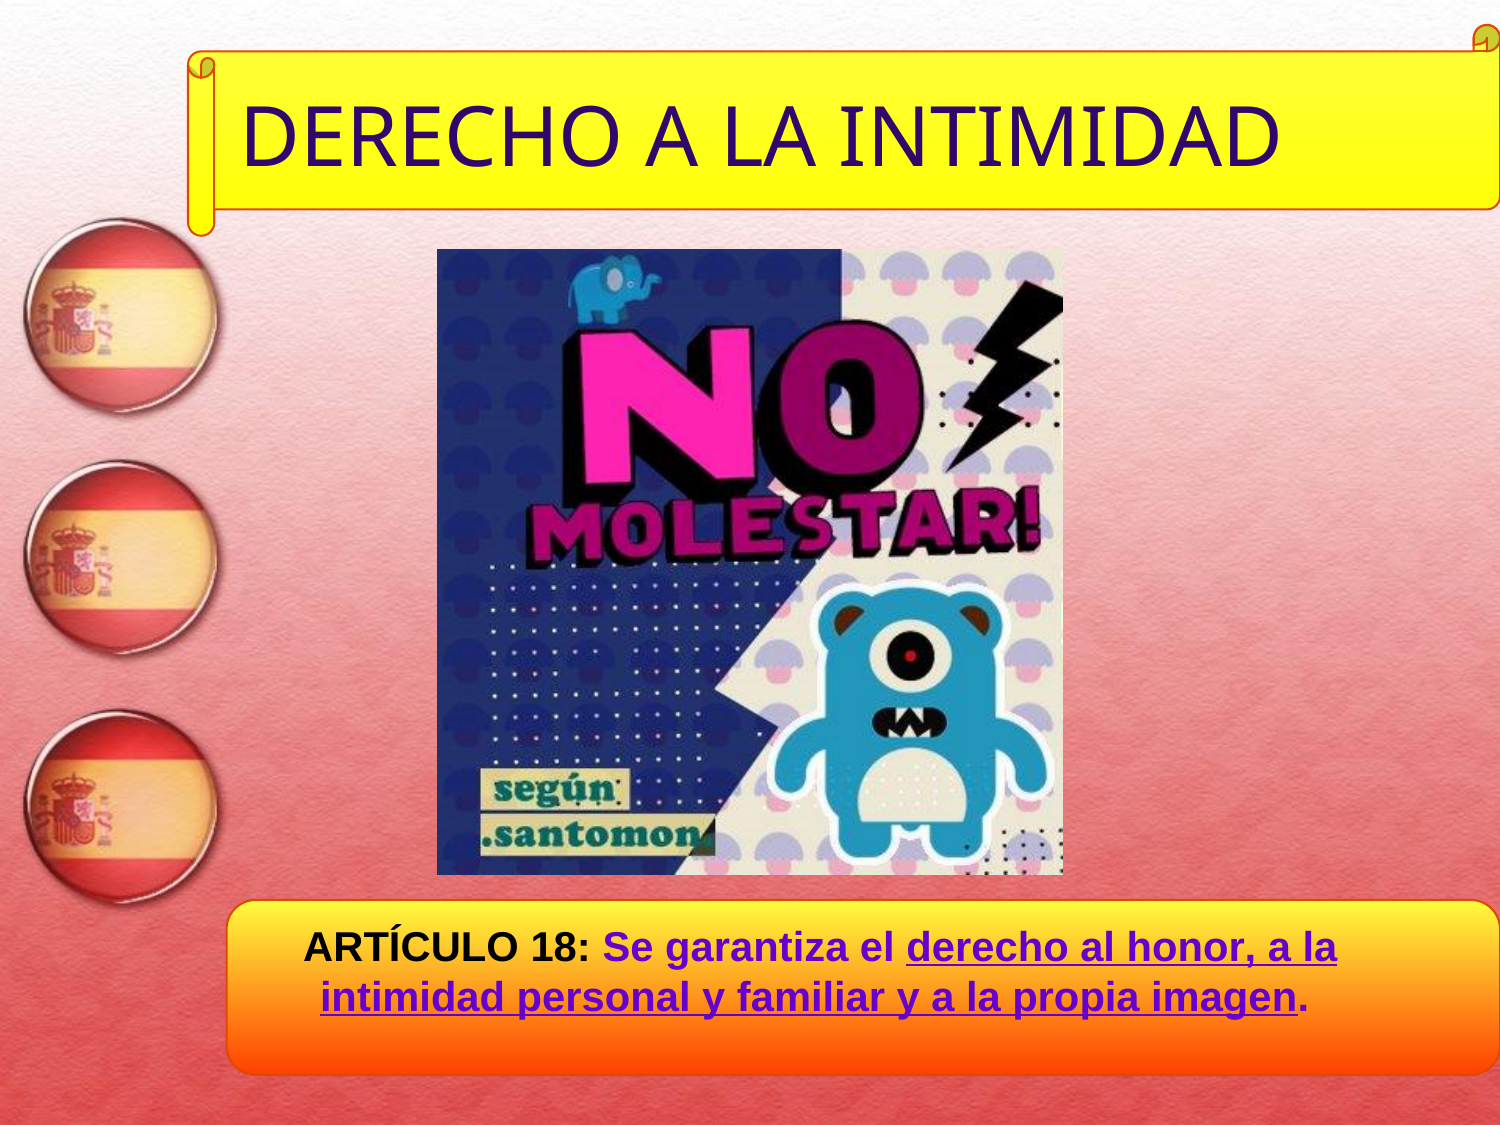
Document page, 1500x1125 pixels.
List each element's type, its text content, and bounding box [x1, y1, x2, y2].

text_box DERECHO A LA INTIMIDAD [225, 74, 1500, 263]
text_box ARTÍCULO 18: Se garantiza el derecho al honor, a la intimidad personal y familiar y a la propia imagen. [241, 912, 1399, 1028]
text_box [188, 24, 1500, 236]
picture [0, 0, 1500, 1125]
text_box [226, 899, 1500, 1075]
